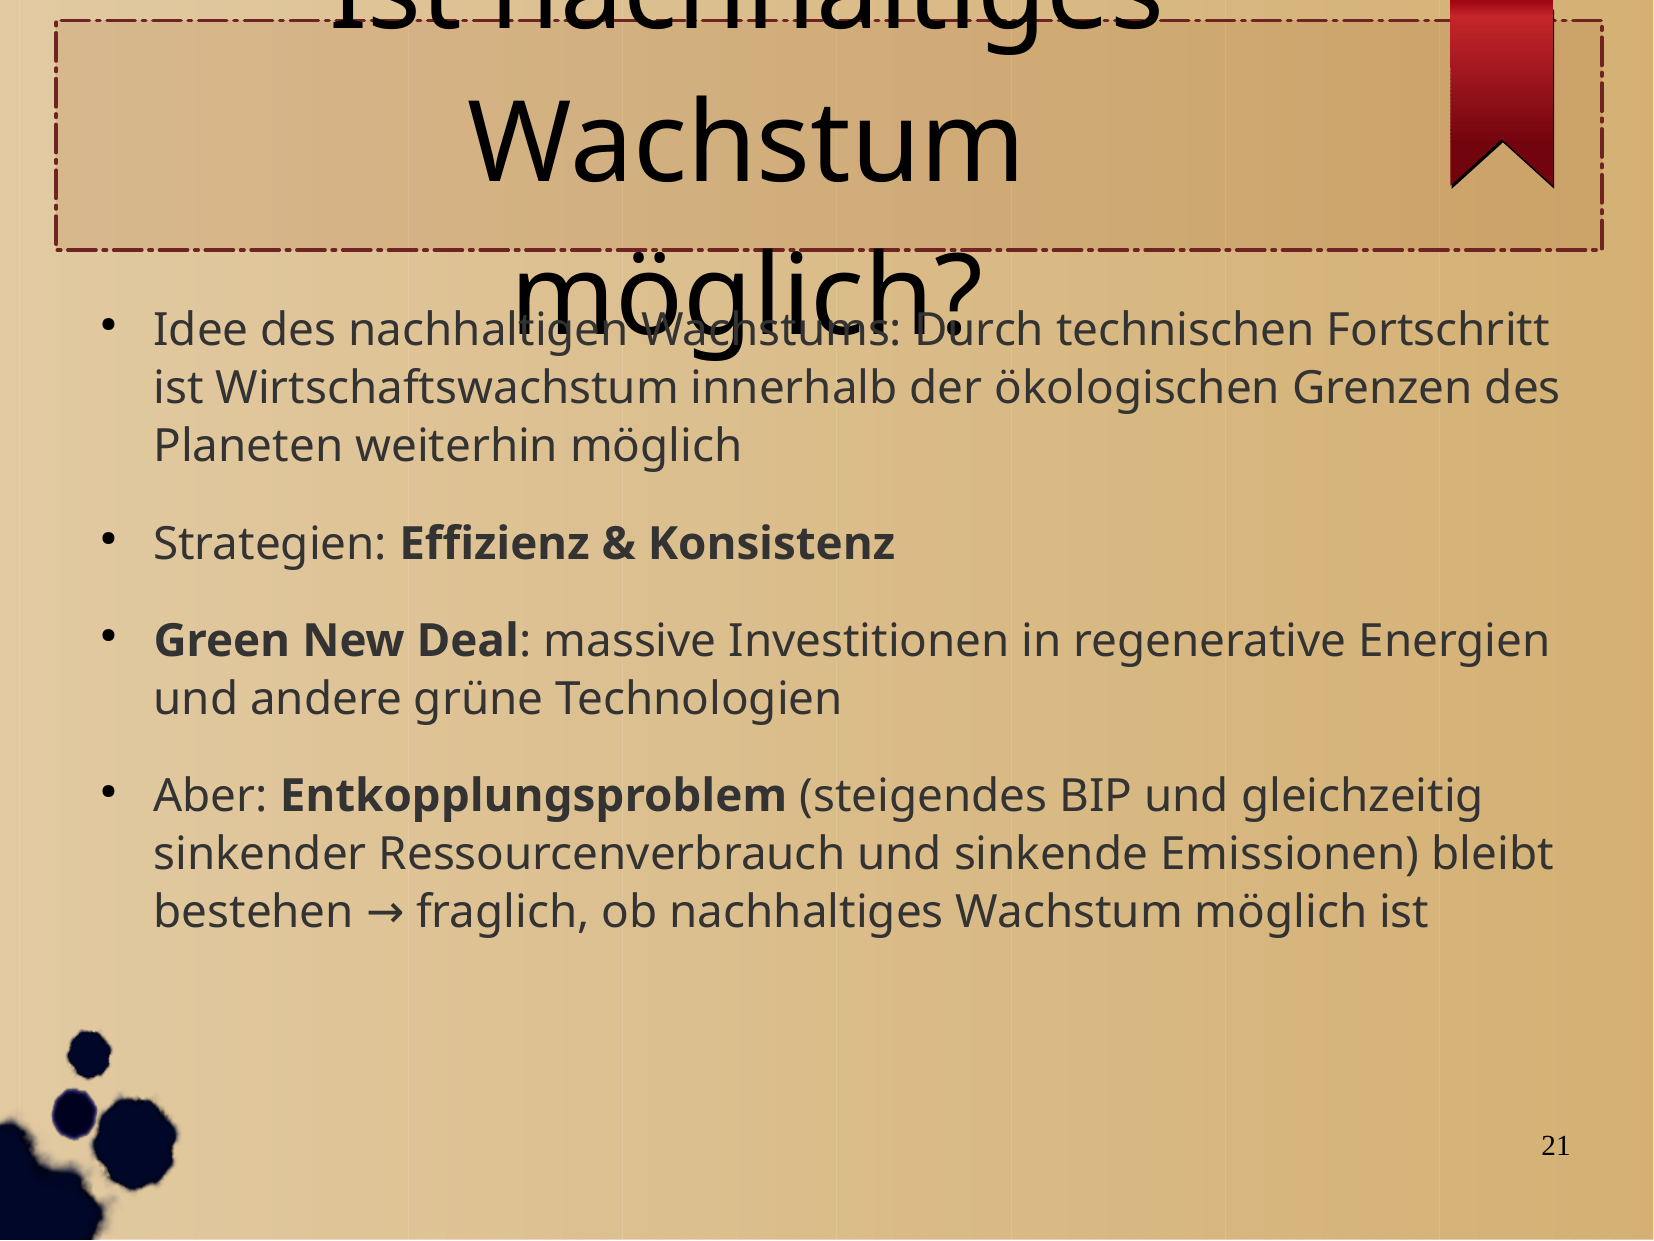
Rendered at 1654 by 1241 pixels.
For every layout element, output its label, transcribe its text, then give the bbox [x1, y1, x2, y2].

title Ist nachhaltiges Wachstum möglich? [82, 13, 1412, 262]
list Idee des nachhaltigen Wachstums: Durch technischen Fortschritt ist Wirtschaftswachstum innerhalb der ökologischen Grenzen des Planeten weiterhin möglich Strategien: Effizienz & Konsistenz Green New Deal: massive Investitionen in regenerative Energien und andere grüne Technologien Aber: Entkopplungsproblem (steigendes BIP und gleichzeitig sinkender Ressourcenverbrauch und sinkende Emissionen) bleibt bestehen → fraglich, ob nachhaltiges Wachstum möglich ist [82, 299, 1571, 1019]
